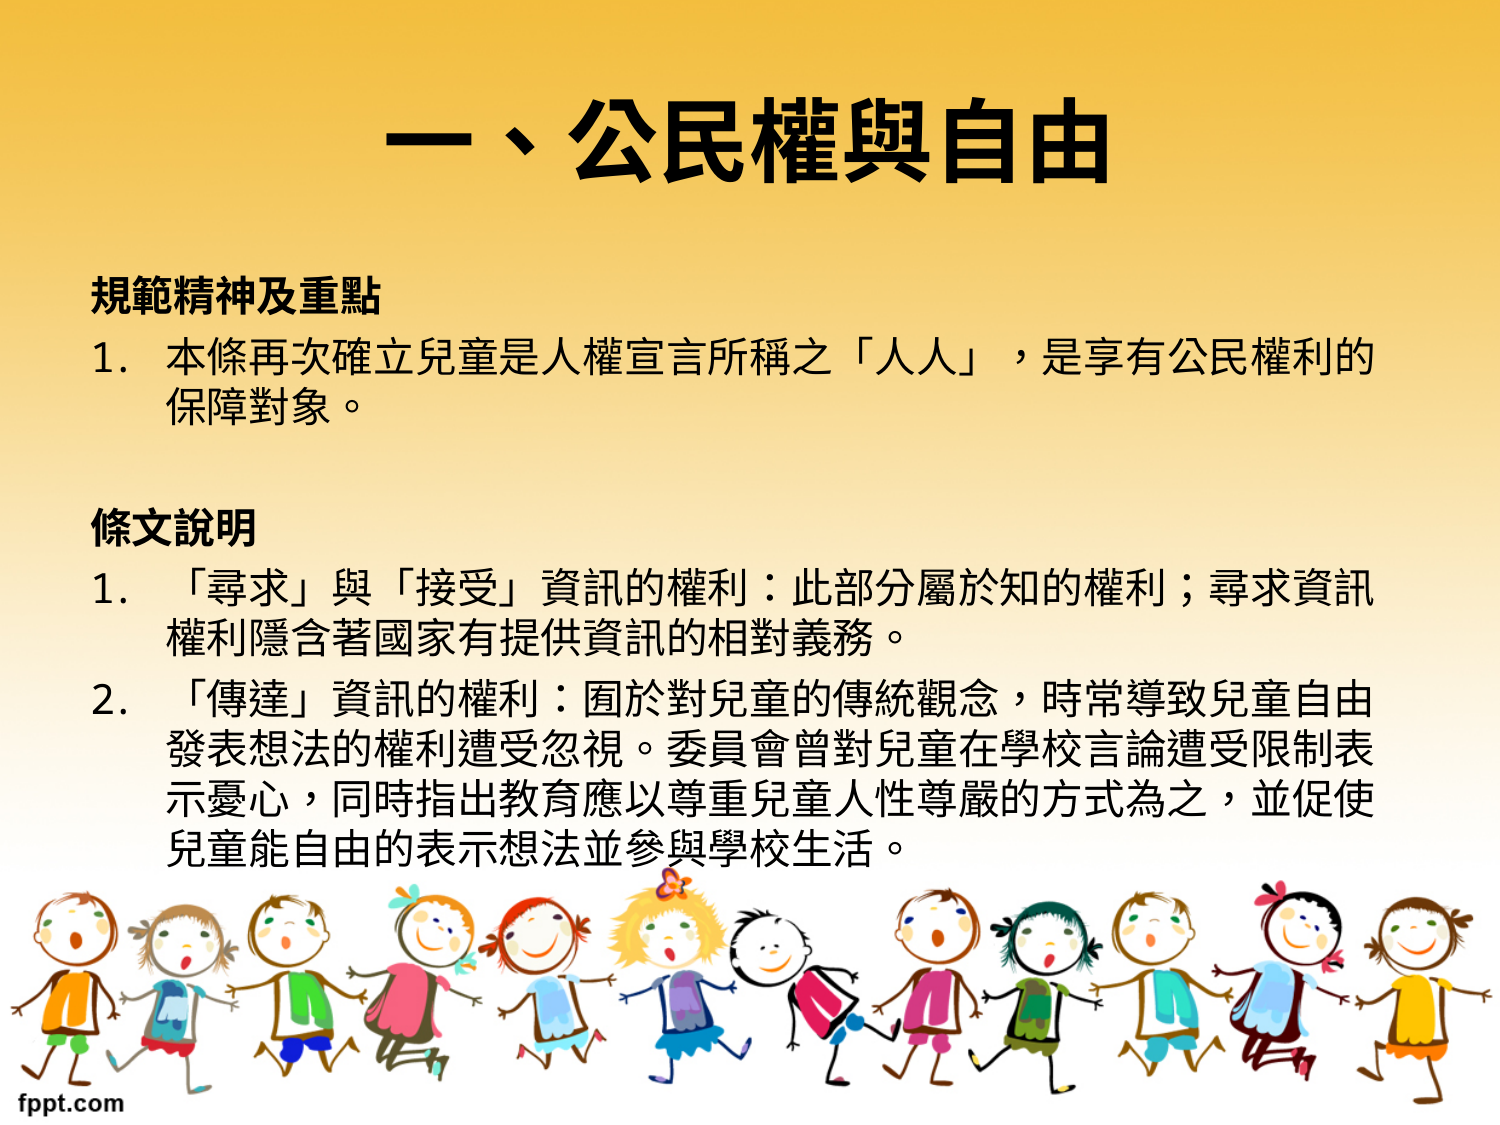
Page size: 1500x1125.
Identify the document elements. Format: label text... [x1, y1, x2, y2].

title 一、公民權與自由 [75, 45, 1426, 233]
picture [0, 0, 1500, 1125]
list 規範精神及重點 本條再次確立兒童是人權宣言所稱之「人人」，是享有公民權利的保障對象。 條文說明 「尋求」與「接受」資訊的權利：此部分屬於知的權利；尋求資訊權利隱含著國家有提供資訊的相對義務。 「傳達」資訊的權利：囿於對兒童的傳統觀念，時常導致兒童自由發表想法的權利遭受忽視。委員會曾對兒童在學校言論遭受限制表示憂心，同時指出教育應以尊重兒童人性尊嚴的方式為之，並促使兒童能自由的表示想法並參與學校生活。 [75, 262, 1426, 1005]
